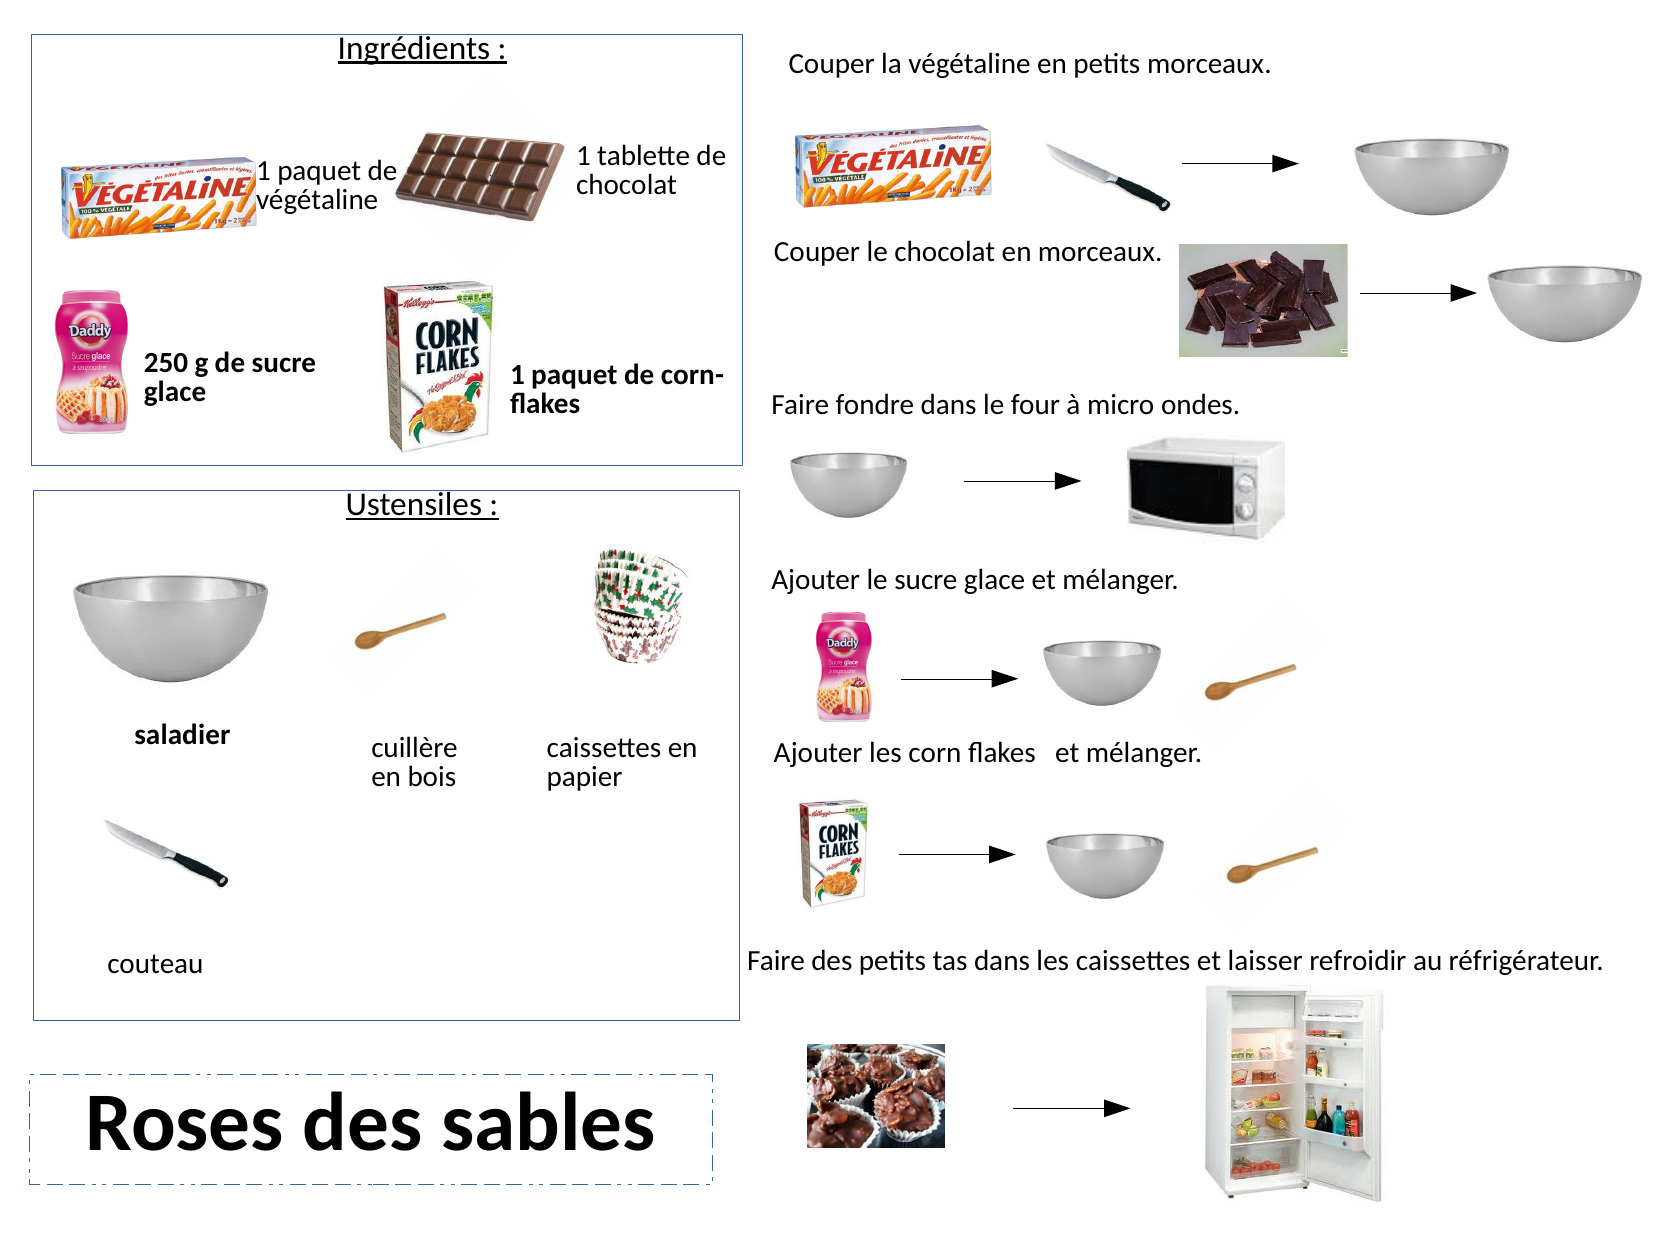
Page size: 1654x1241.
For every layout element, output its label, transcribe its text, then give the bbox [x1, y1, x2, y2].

text_box 250 g de sucre glace [143, 344, 369, 416]
list Ustensiles : [33, 490, 740, 1021]
picture [581, 546, 699, 665]
text_box Faire des petits tas dans les caissettes et laisser refroidir au réfrigérateur. [747, 935, 1639, 992]
picture [1348, 129, 1521, 228]
picture [1041, 825, 1173, 909]
picture [1038, 592, 1332, 755]
picture [320, 540, 483, 703]
picture [65, 536, 283, 711]
list cuillère en bois [300, 735, 479, 807]
picture [1042, 112, 1172, 242]
picture [1191, 775, 1354, 938]
text_box Couper la végétaline en petits morceaux. [732, 36, 1329, 96]
picture [1127, 431, 1285, 546]
picture [1195, 978, 1392, 1216]
text_box caissettes en papier [546, 715, 721, 814]
picture [790, 117, 997, 215]
picture [1481, 256, 1654, 354]
picture [48, 288, 135, 435]
picture [807, 1044, 945, 1148]
text_box Couper le chocolat en morceaux. [773, 226, 1241, 281]
text_box Ajouter les corn flakes et mélanger. [773, 732, 1490, 779]
picture [56, 148, 262, 247]
text_box 1 tablette de chocolat [576, 136, 728, 208]
picture [378, 68, 576, 455]
text_box couteau [107, 935, 333, 997]
title Roses des sables [29, 1074, 713, 1185]
text_box Ajouter le sucre glace et mélanger. [771, 556, 1248, 608]
picture [785, 444, 916, 528]
picture [1179, 244, 1348, 357]
text_box 1 paquet de corn- flakes [510, 356, 735, 428]
list Ingrédients : [31, 34, 743, 466]
picture [810, 610, 877, 723]
text_box Faire fondre dans le four à micro ondes. [771, 380, 1458, 435]
list saladier [63, 722, 242, 775]
picture [795, 798, 872, 909]
text_box 1 paquet de végétaline [256, 131, 401, 243]
picture [100, 788, 230, 918]
